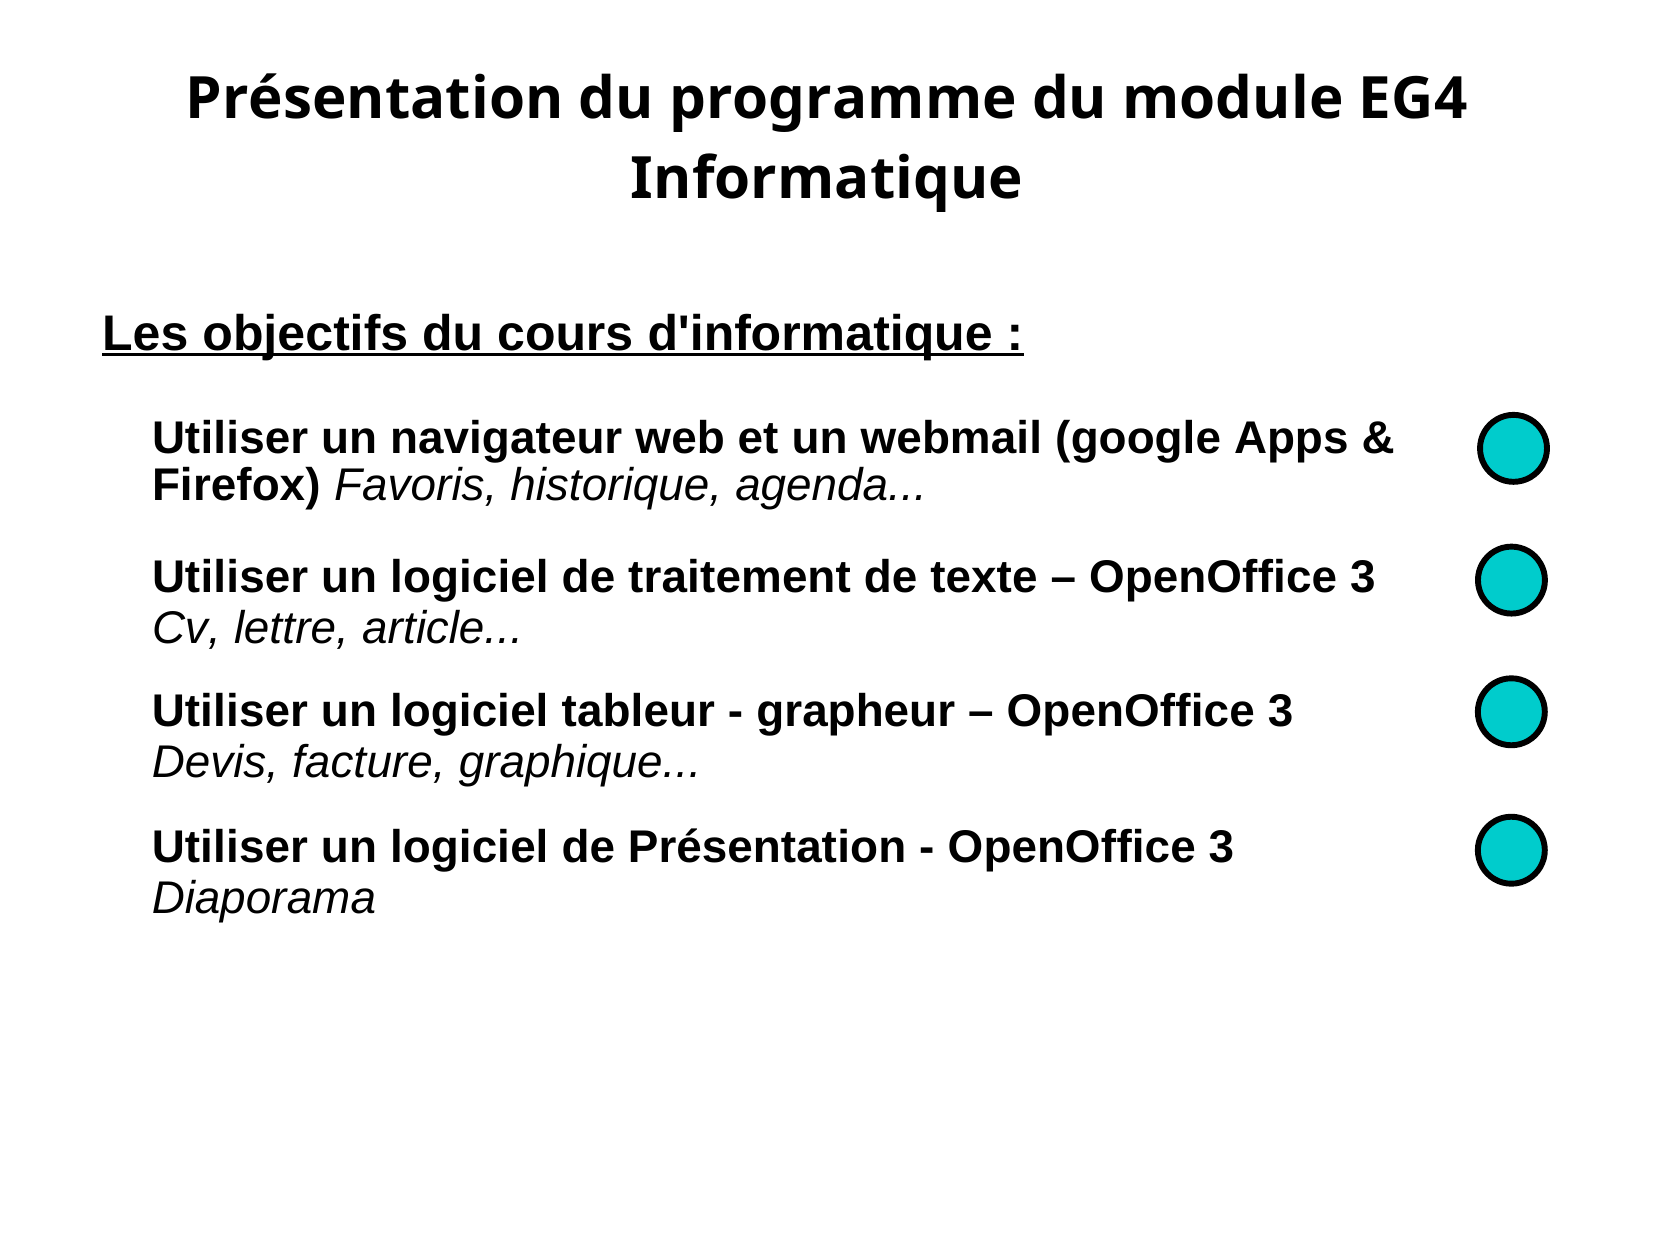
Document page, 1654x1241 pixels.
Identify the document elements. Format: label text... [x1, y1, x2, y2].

text_box [1477, 546, 1545, 614]
text_box [1480, 414, 1548, 482]
text_box Utiliser un logiciel de traitement de texte – OpenOffice 3 Cv, lettre, article... [152, 551, 1427, 655]
text_box Utiliser un navigateur web et un webmail (google Apps & Firefox) Favoris, historique, agenda... [152, 415, 1427, 511]
text_box Présentation du programme du module EG4 Informatique [39, 56, 1615, 219]
text_box Les objectifs du cours d'informatique : [102, 304, 1568, 583]
text_box Utiliser un logiciel de Présentation - OpenOffice 3 Diaporama [151, 821, 1309, 975]
text_box [1477, 678, 1545, 746]
text_box [1477, 816, 1545, 884]
text_box Utiliser un logiciel tableur - grapheur – OpenOffice 3 Devis, facture, graphique... [151, 684, 1347, 789]
